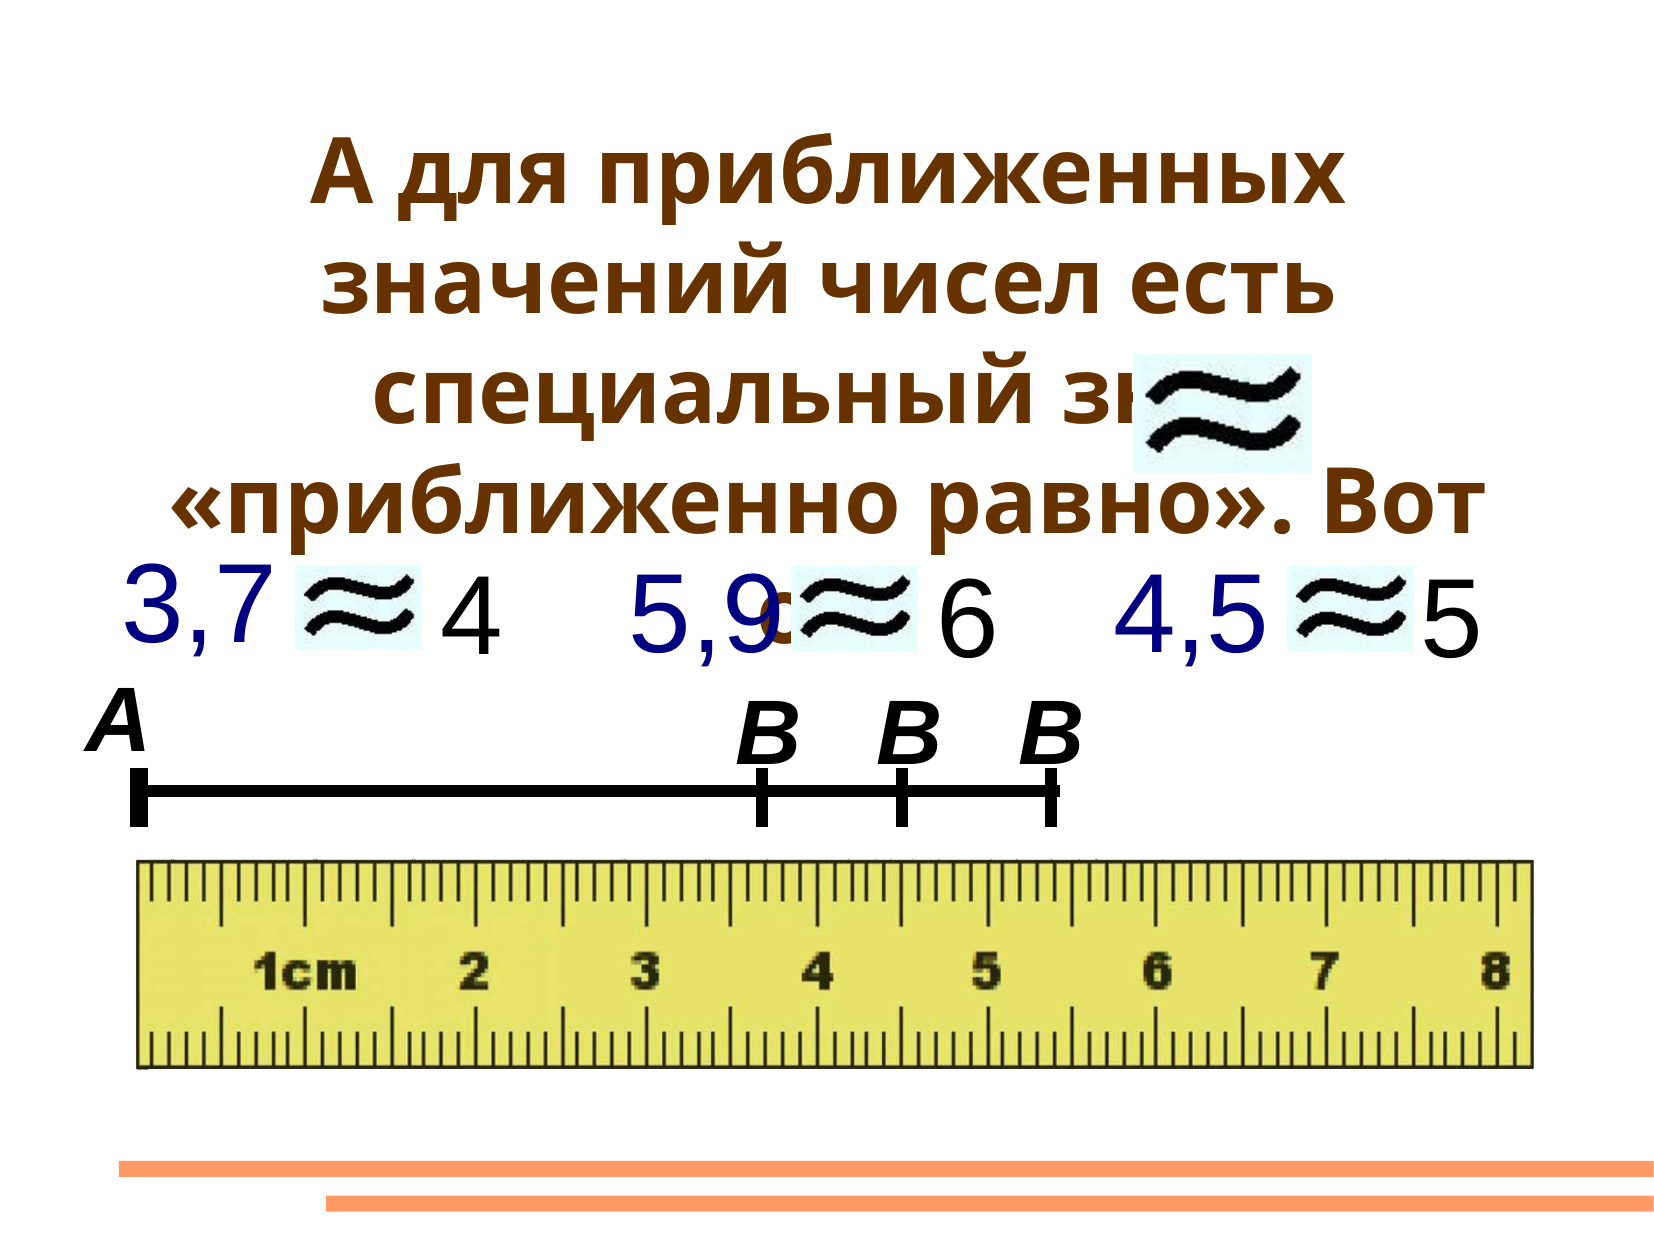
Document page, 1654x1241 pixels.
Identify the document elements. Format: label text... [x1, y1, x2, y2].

text_box 5,9 [614, 543, 875, 684]
picture [1359, 566, 1414, 652]
text_box А [70, 661, 201, 779]
text_box 4,5 [1098, 543, 1359, 684]
picture [367, 565, 422, 650]
text_box В [720, 673, 851, 792]
text_box В [1003, 673, 1134, 792]
text_box А для приближенных значений чисел есть специальный знак «приближенно равно». Вот он: [153, 104, 1583, 670]
text_box 5 [1405, 548, 1560, 697]
text_box В [862, 673, 993, 792]
picture [1133, 354, 1312, 473]
text_box 6 [921, 548, 1075, 689]
text_box 3,7 [106, 532, 367, 674]
text_box 4 [425, 545, 579, 686]
picture [129, 849, 1555, 1087]
picture [875, 566, 918, 652]
